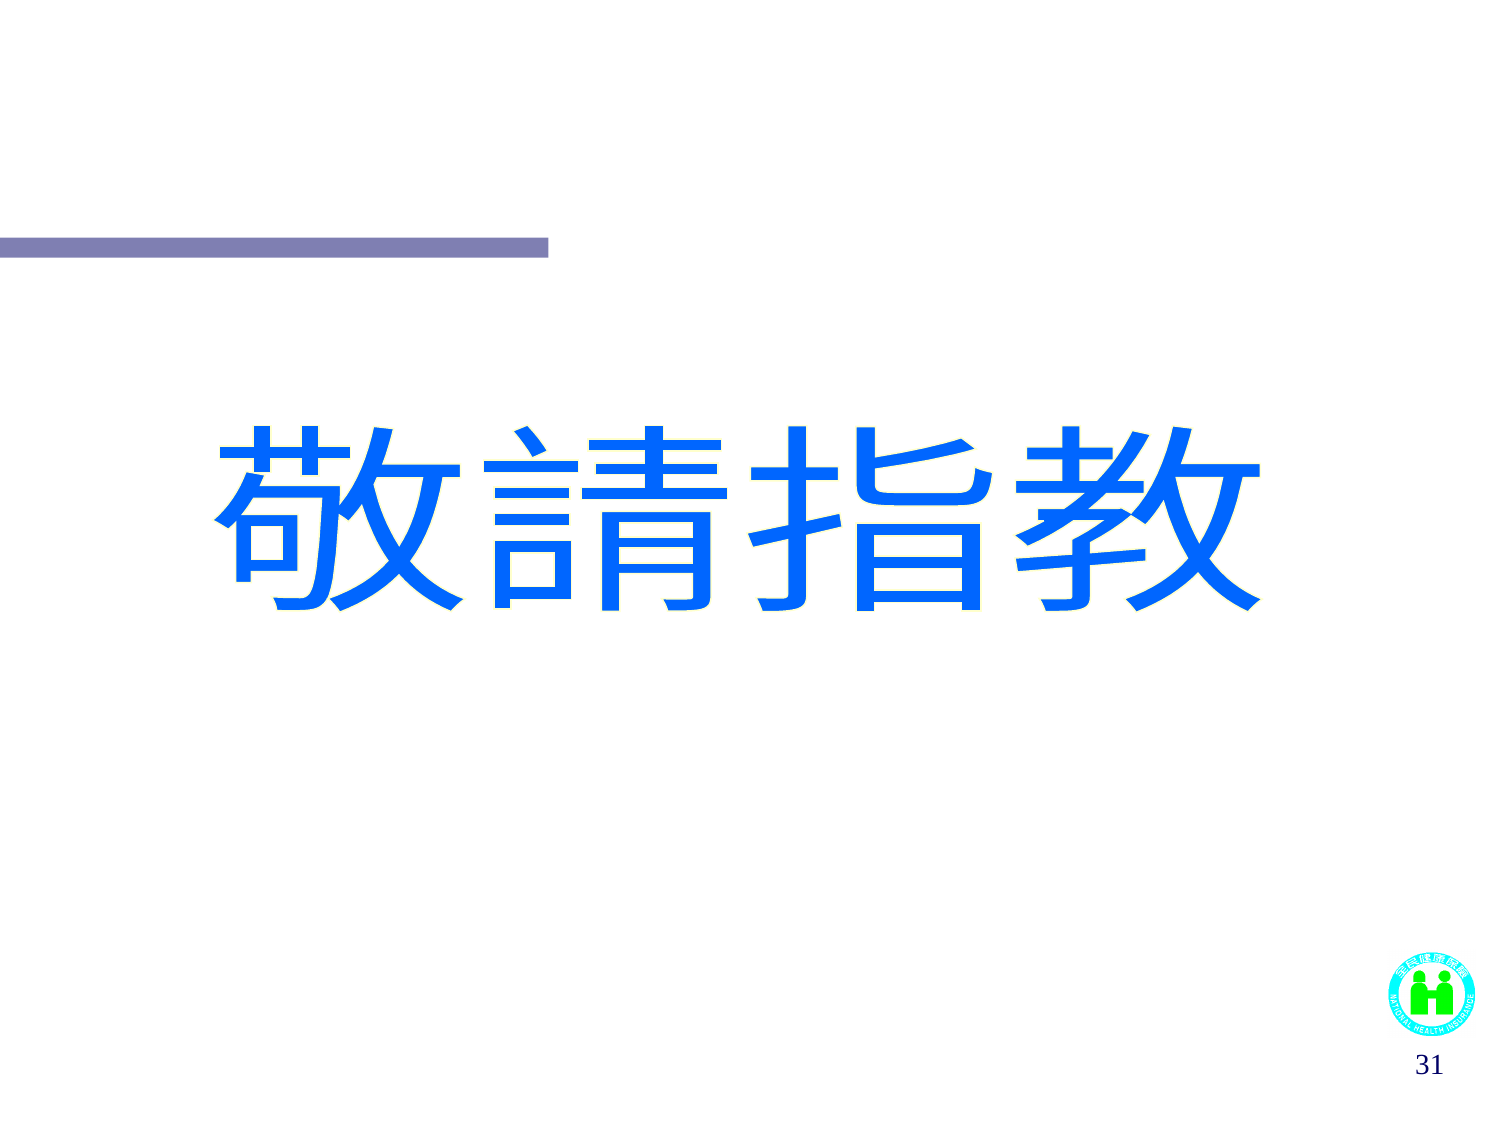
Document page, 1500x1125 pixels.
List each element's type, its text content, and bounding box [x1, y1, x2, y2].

text_box [1400, 1037, 1476, 1125]
text_box 敬請指教 [580, 425, 728, 500]
text_box 敬請指教 [855, 523, 982, 612]
text_box 敬請指教 [493, 486, 570, 499]
text_box 敬請指教 [601, 511, 712, 612]
text_box 敬請指教 [212, 425, 466, 613]
text_box 敬請指教 [483, 460, 579, 473]
text_box 敬請指教 [1013, 425, 1263, 613]
text_box 敬請指教 [493, 540, 572, 610]
text_box 敬請指教 [746, 425, 843, 612]
text_box 敬請指教 [855, 426, 993, 507]
text_box 敬請指教 [493, 513, 570, 526]
text_box 敬請指教 [512, 424, 548, 459]
